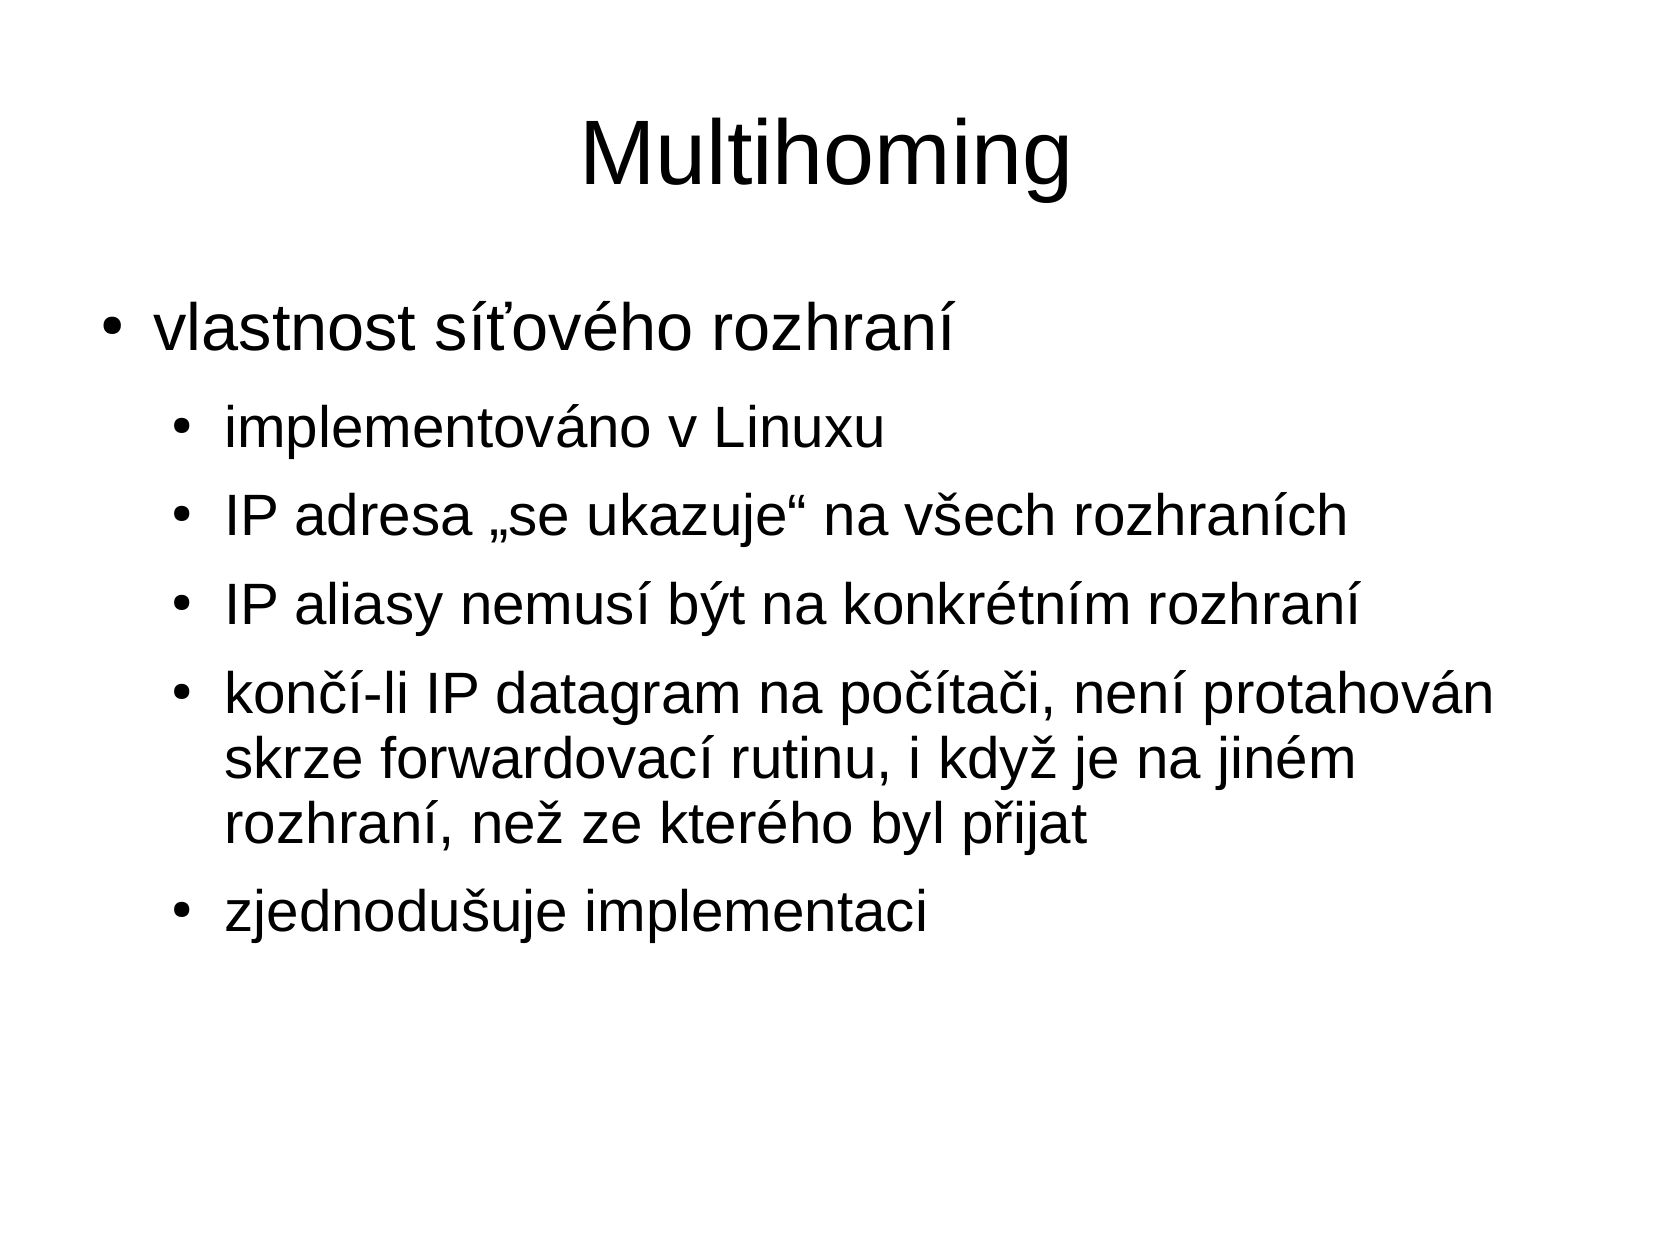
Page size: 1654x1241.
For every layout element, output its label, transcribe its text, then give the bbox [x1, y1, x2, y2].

list vlastnost síťového rozhraní implementováno v Linuxu IP adresa „se ukazuje“ na všech rozhraních IP aliasy nemusí být na konkrétním rozhraní končí-li IP datagram na počítači, není protahován skrze forwardovací rutinu, i když je na jiném rozhraní, než ze kterého byl přijat zjednodušuje implementaci [82, 290, 1571, 1109]
title Multihoming [82, 49, 1571, 257]
